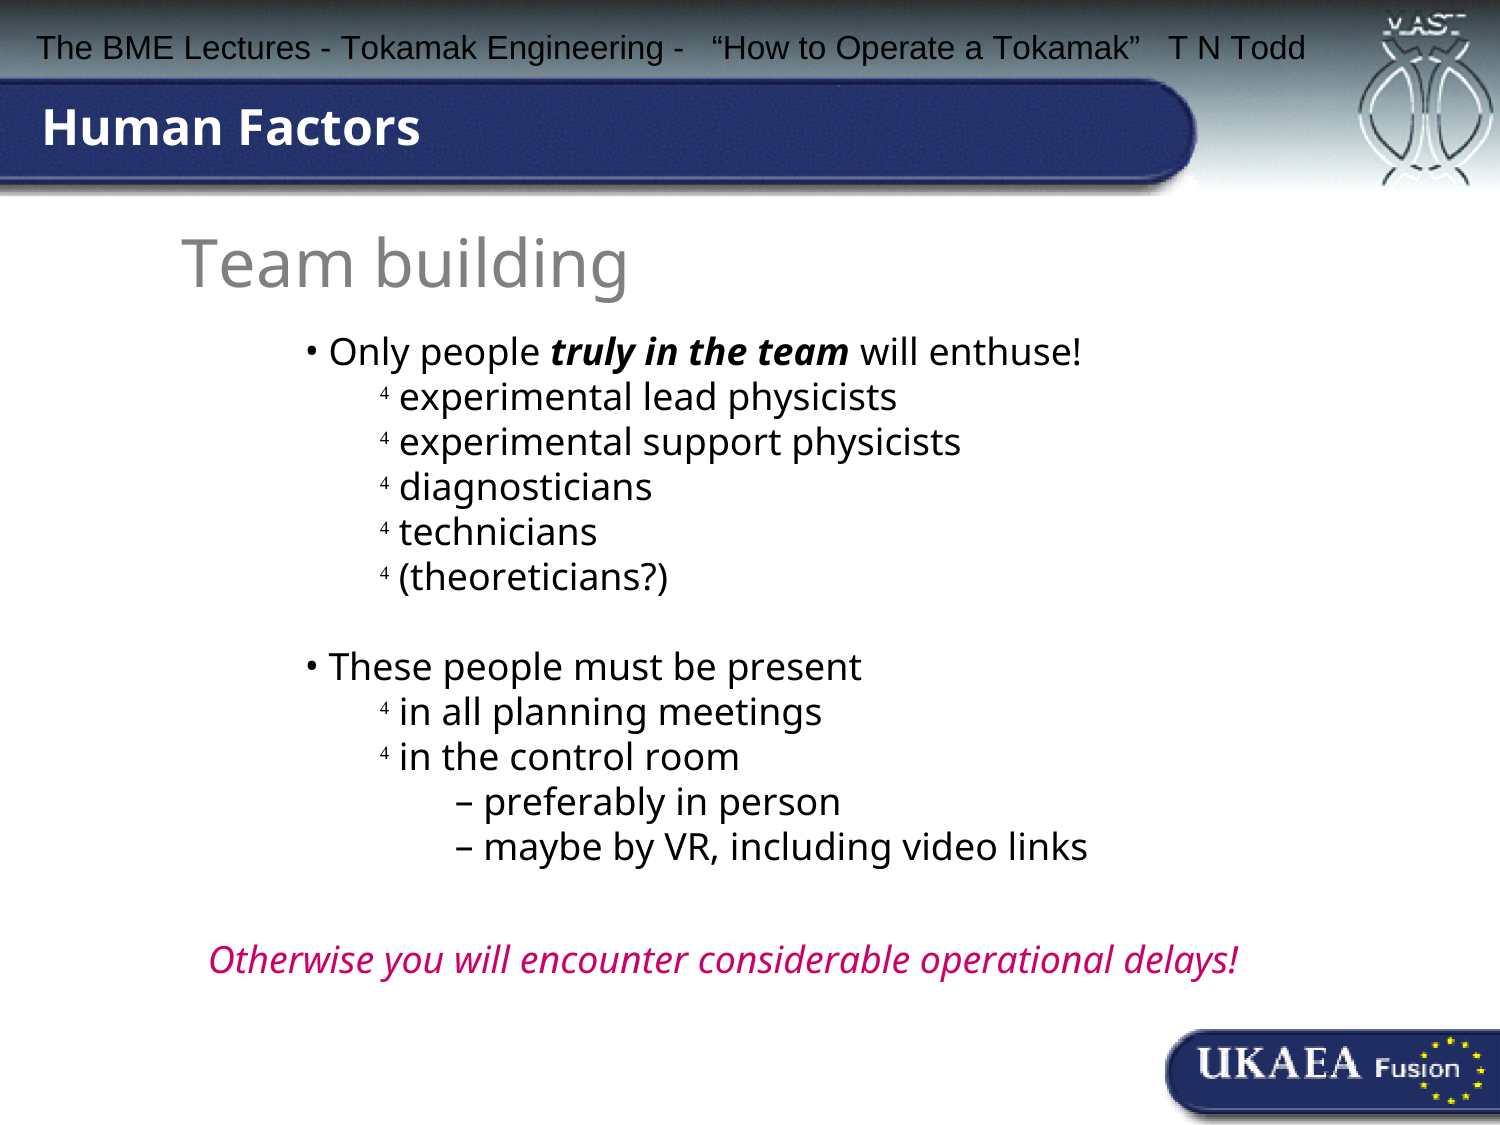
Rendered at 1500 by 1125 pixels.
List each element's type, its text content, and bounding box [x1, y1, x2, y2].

text_box The BME Lectures - Tokamak Engineering - “How to Operate a Tokamak” T N Todd [0, 18, 1323, 60]
text_box Human Factors [26, 88, 437, 164]
picture [1165, 1029, 1500, 1125]
text_box Otherwise you will encounter considerable operational delays! [193, 928, 1255, 989]
text_box Team building [167, 212, 647, 309]
picture [0, 0, 1500, 202]
text_box Only people truly in the team will enthuse! experimental lead physicists experimental support physicists diagnosticians technicians (theoreticians?) These people must be present in all planning meetings in the control room preferably in person maybe by VR, including video links [290, 319, 1385, 876]
